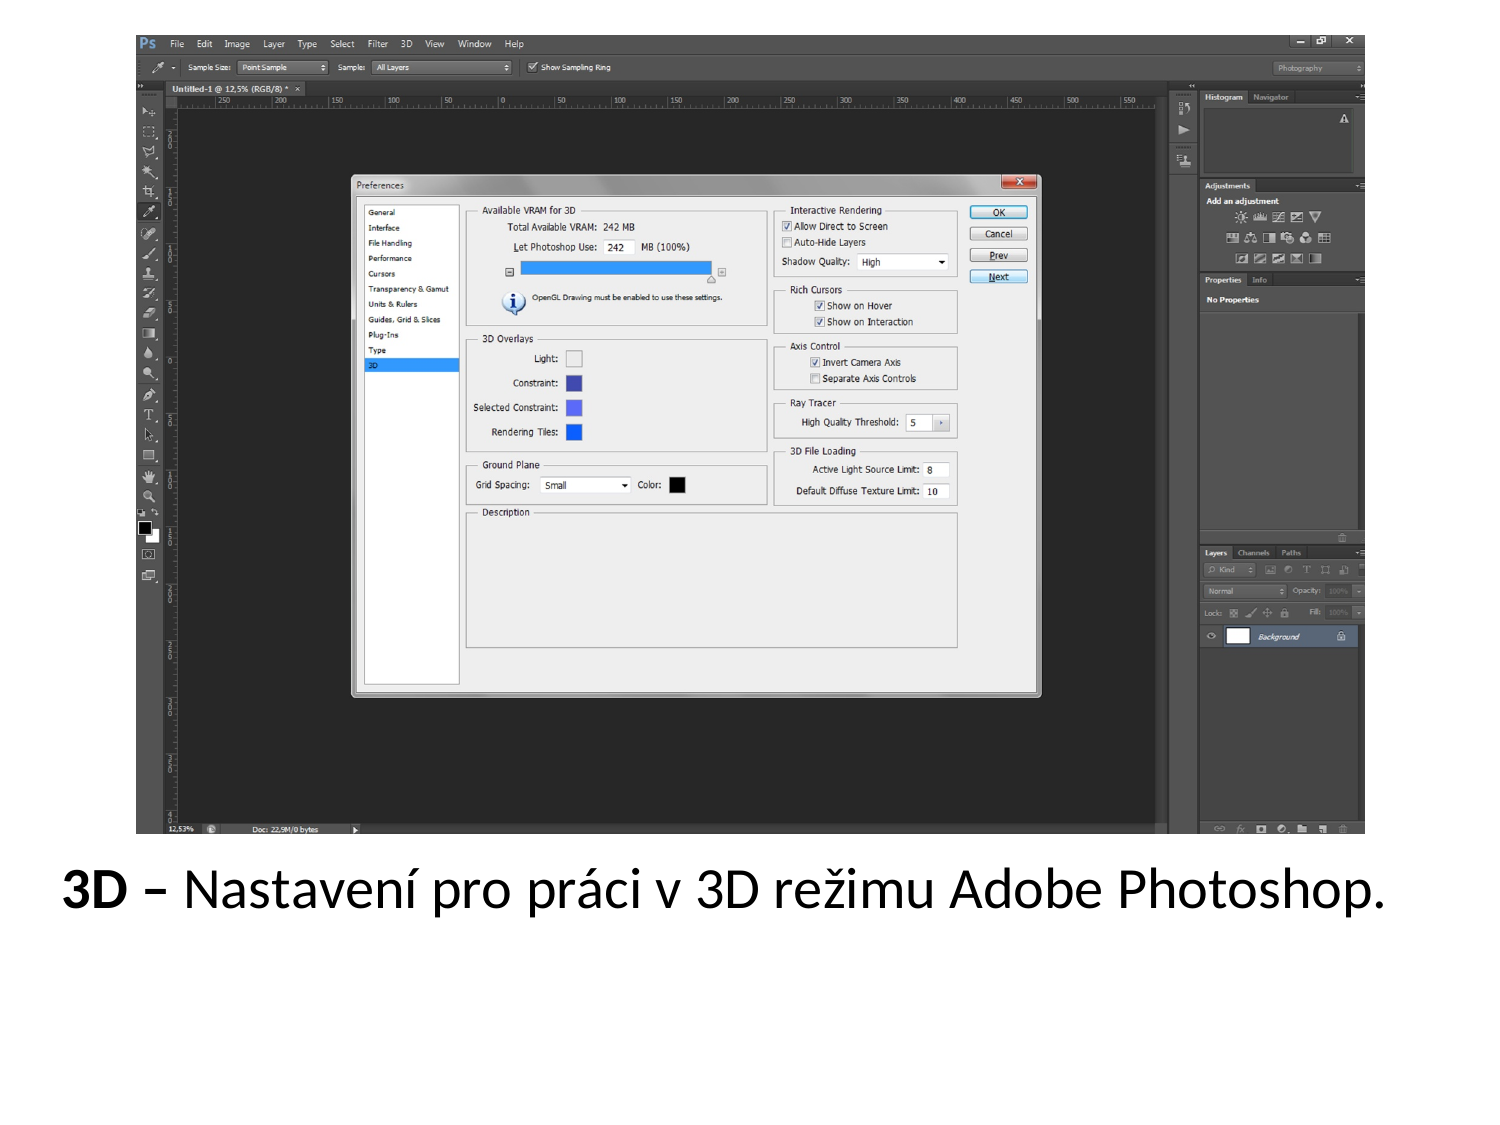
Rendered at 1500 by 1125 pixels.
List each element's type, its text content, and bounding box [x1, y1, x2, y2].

picture [136, 35, 1365, 834]
text_box 3D – Nastavení pro práci v 3D režimu Adobe Photoshop. [46, 842, 1442, 929]
